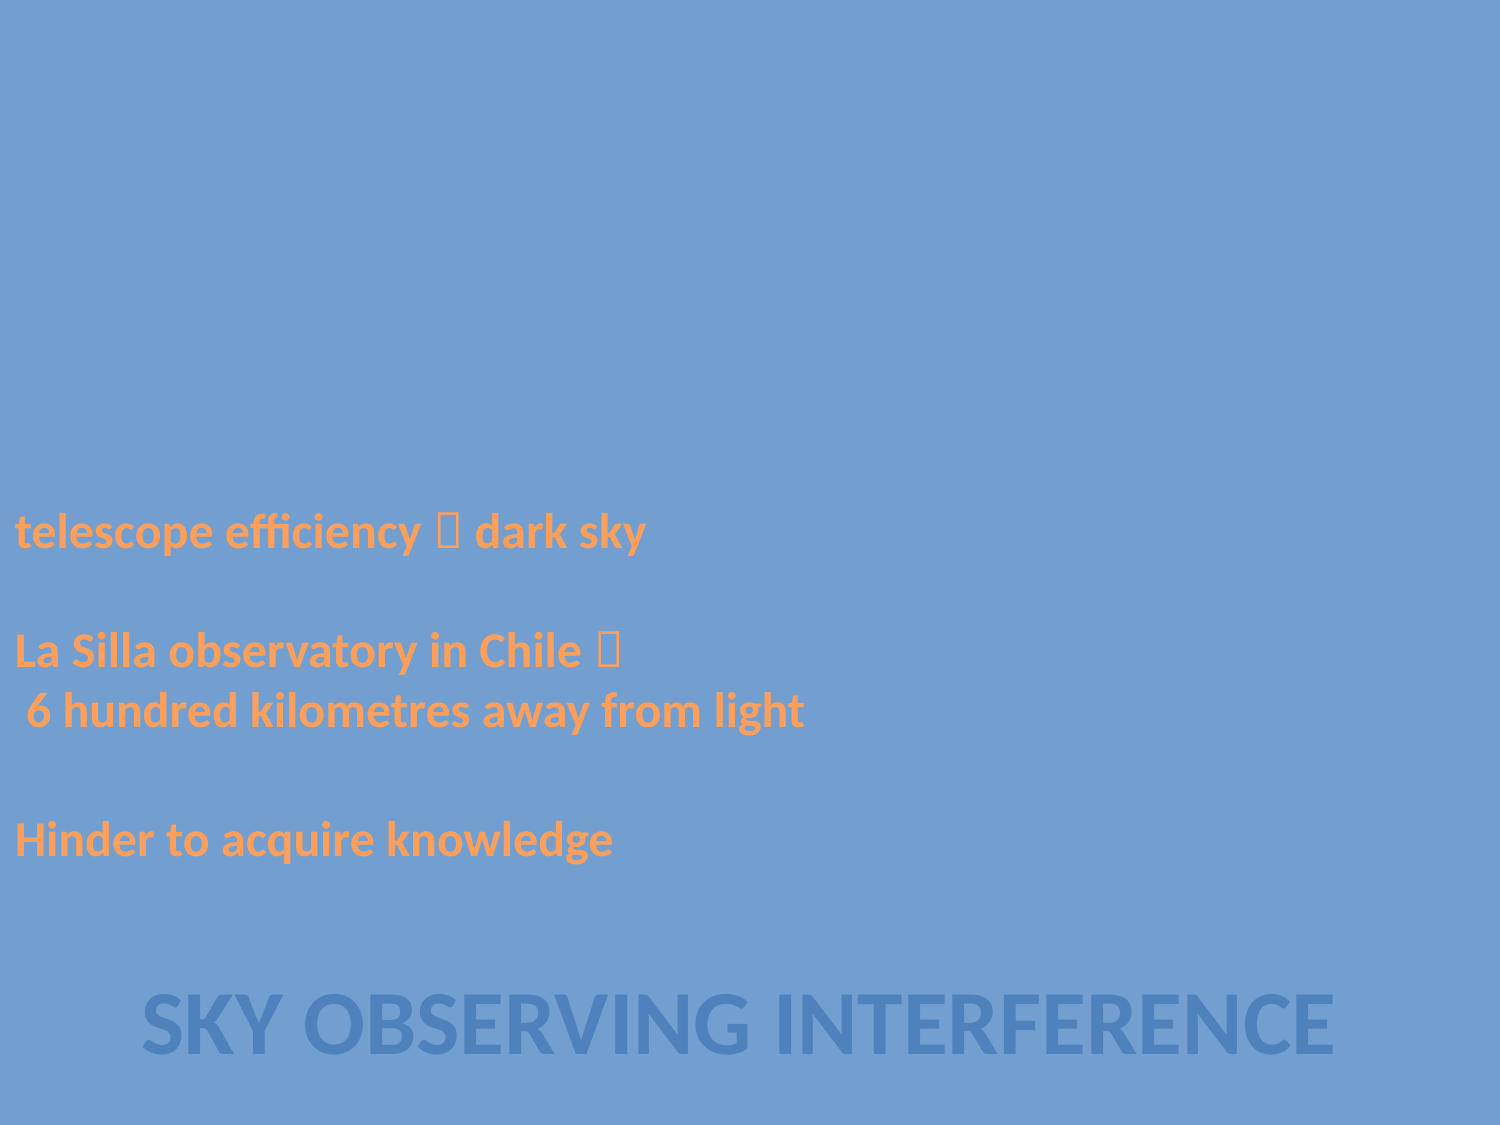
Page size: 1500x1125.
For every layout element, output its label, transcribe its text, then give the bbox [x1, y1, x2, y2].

text_box Hinder to acquire knowledge [0, 798, 686, 874]
text_box telescope efficiency  dark sky [0, 491, 709, 567]
text_box La Silla observatory in Chile  6 hundred kilometres away from light [0, 609, 833, 745]
title sky observing interference [64, 937, 1415, 1125]
